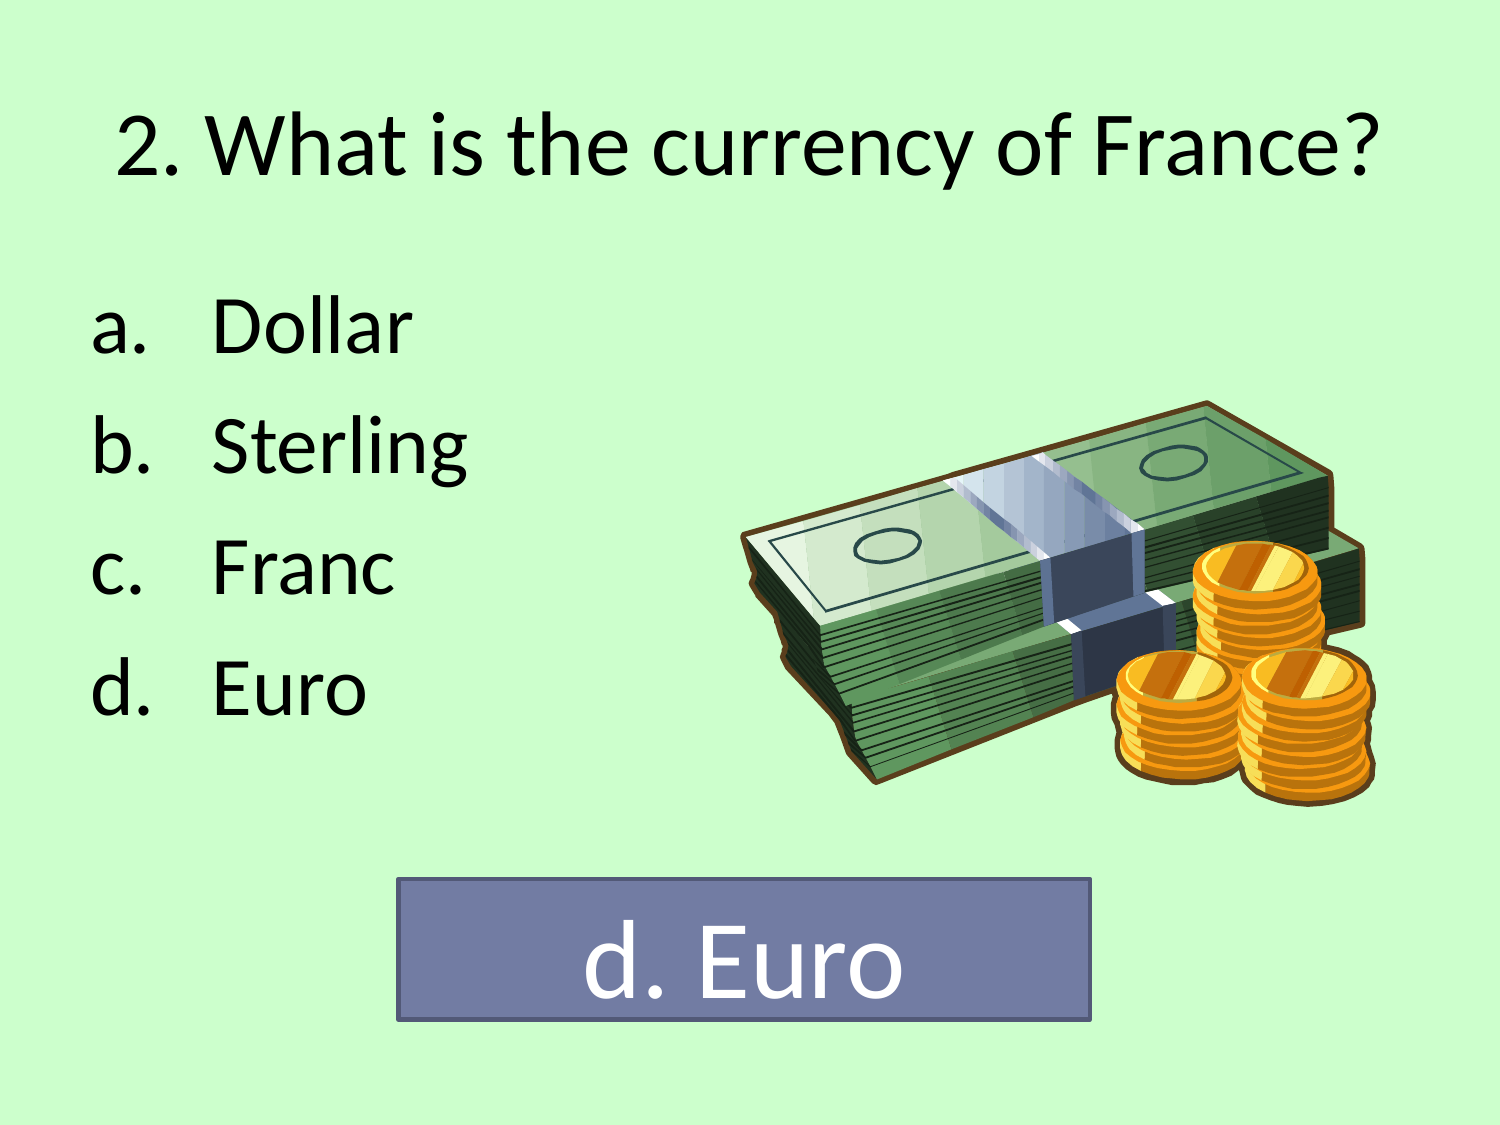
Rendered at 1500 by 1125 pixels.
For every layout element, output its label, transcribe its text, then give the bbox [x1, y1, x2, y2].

picture [738, 398, 1378, 809]
list Dollar Sterling Franc Euro [75, 262, 1426, 1005]
text_box d. Euro [398, 879, 1090, 1020]
title 2. What is the currency of France? [75, 45, 1426, 233]
